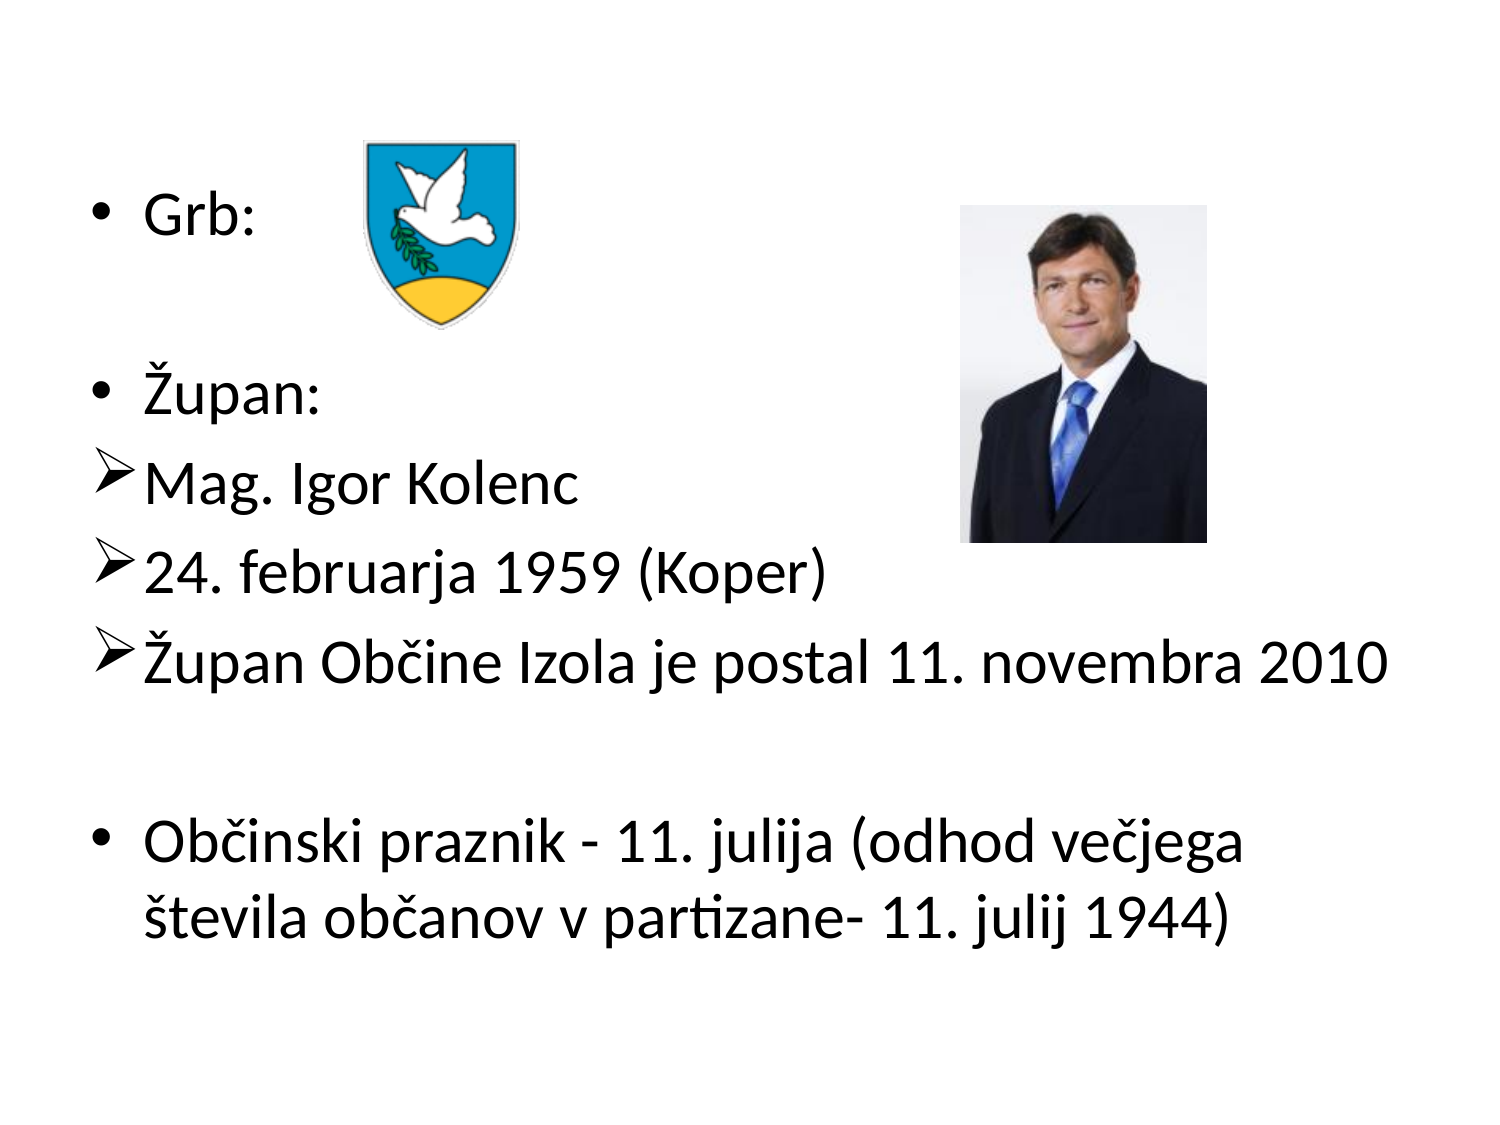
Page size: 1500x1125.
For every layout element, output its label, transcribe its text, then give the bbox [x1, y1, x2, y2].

picture [960, 205, 1207, 543]
picture [363, 140, 520, 330]
list Grb: Župan: Mag. Igor Kolenc 24. februarja 1959 (Koper) Župan Občine Izola je postal 11. novembra 2010 Občinski praznik - 11. julija (odhod večjega števila občanov v partizane- 11. julij 1944) [75, 164, 1425, 1005]
